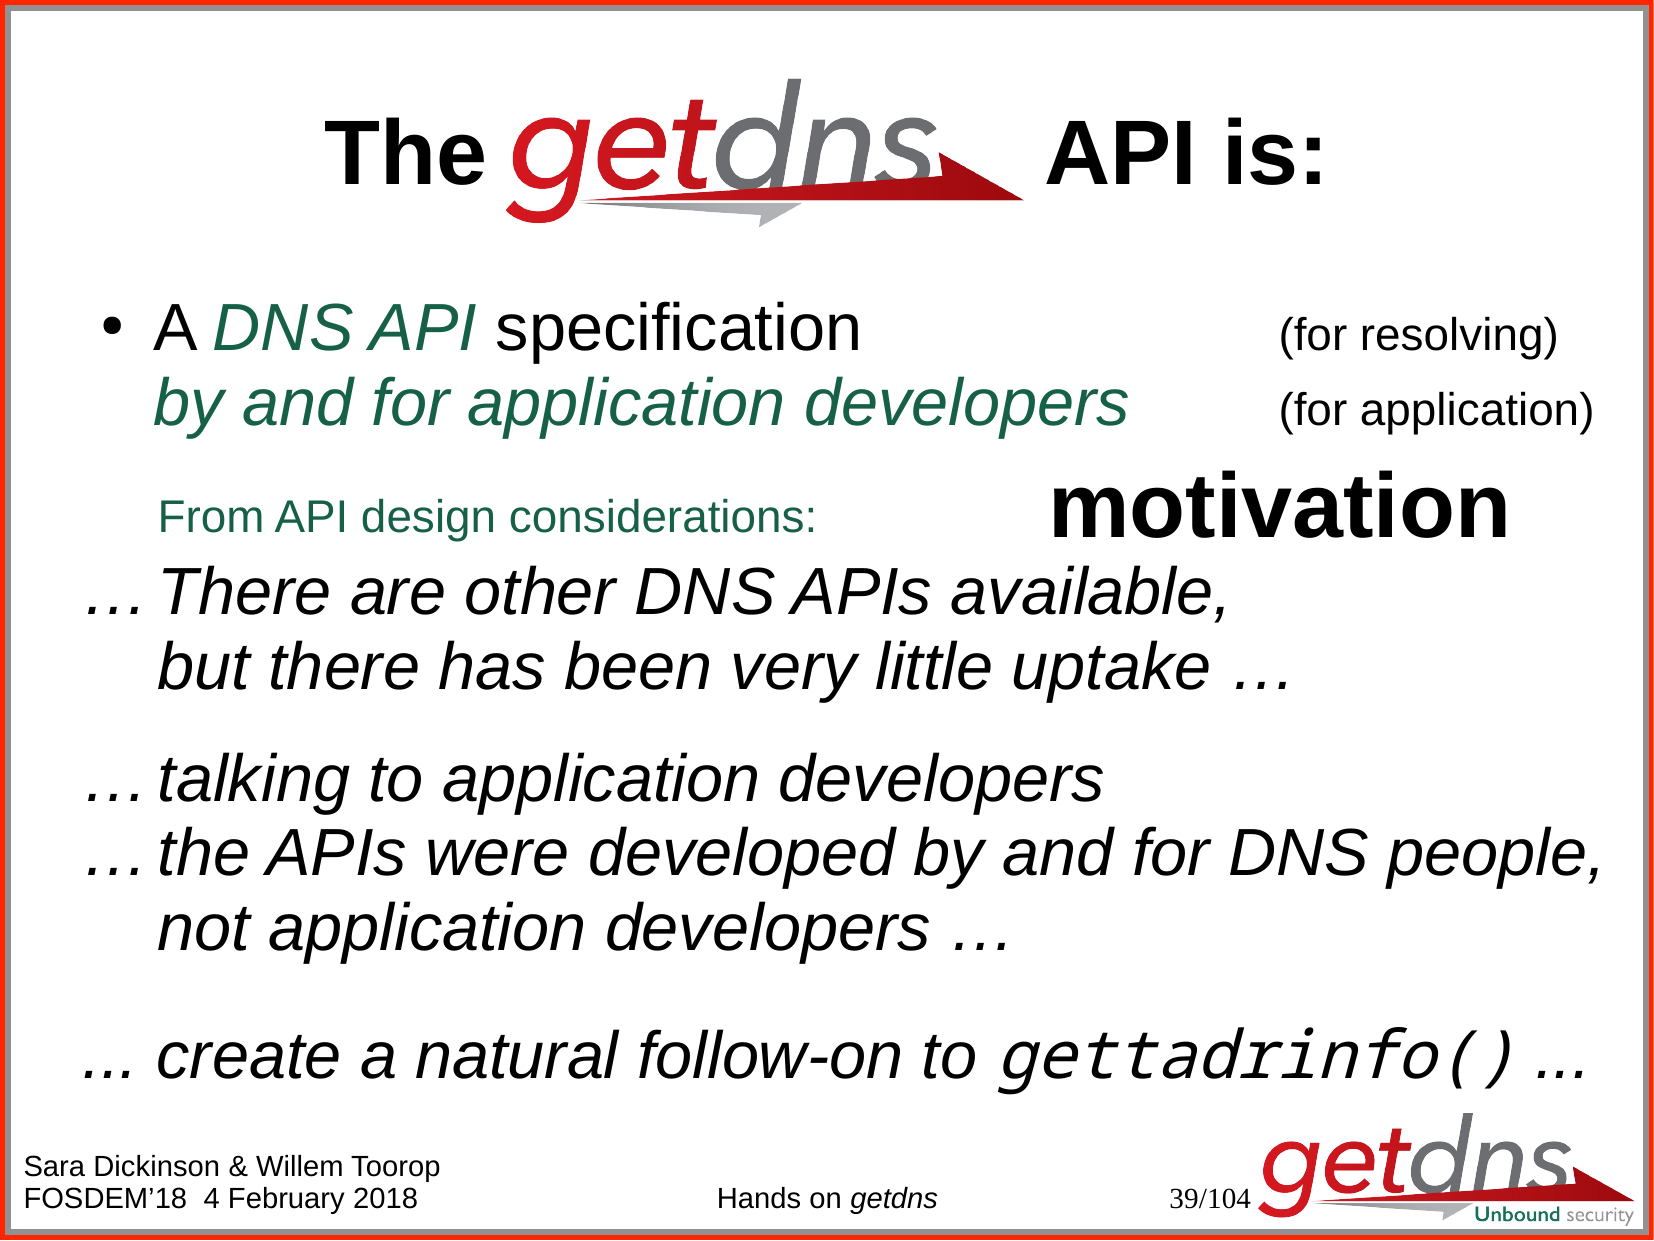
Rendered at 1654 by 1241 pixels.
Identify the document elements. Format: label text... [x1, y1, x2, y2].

list A DNS API specification (for resolving) by and for application developers (for application) From API design considerations: … There are other DNS APIs available, but there has been very little uptake … … talking to application developers … the APIs were developed by and for DNS people, not application developers … ... create a natural follow-on to gettadrinfo() ... [82, 290, 1654, 1217]
title The API is: [324, 49, 1642, 257]
picture [496, 70, 1034, 243]
text_box motivation [1048, 454, 1542, 557]
picture [1251, 1217, 1642, 1232]
